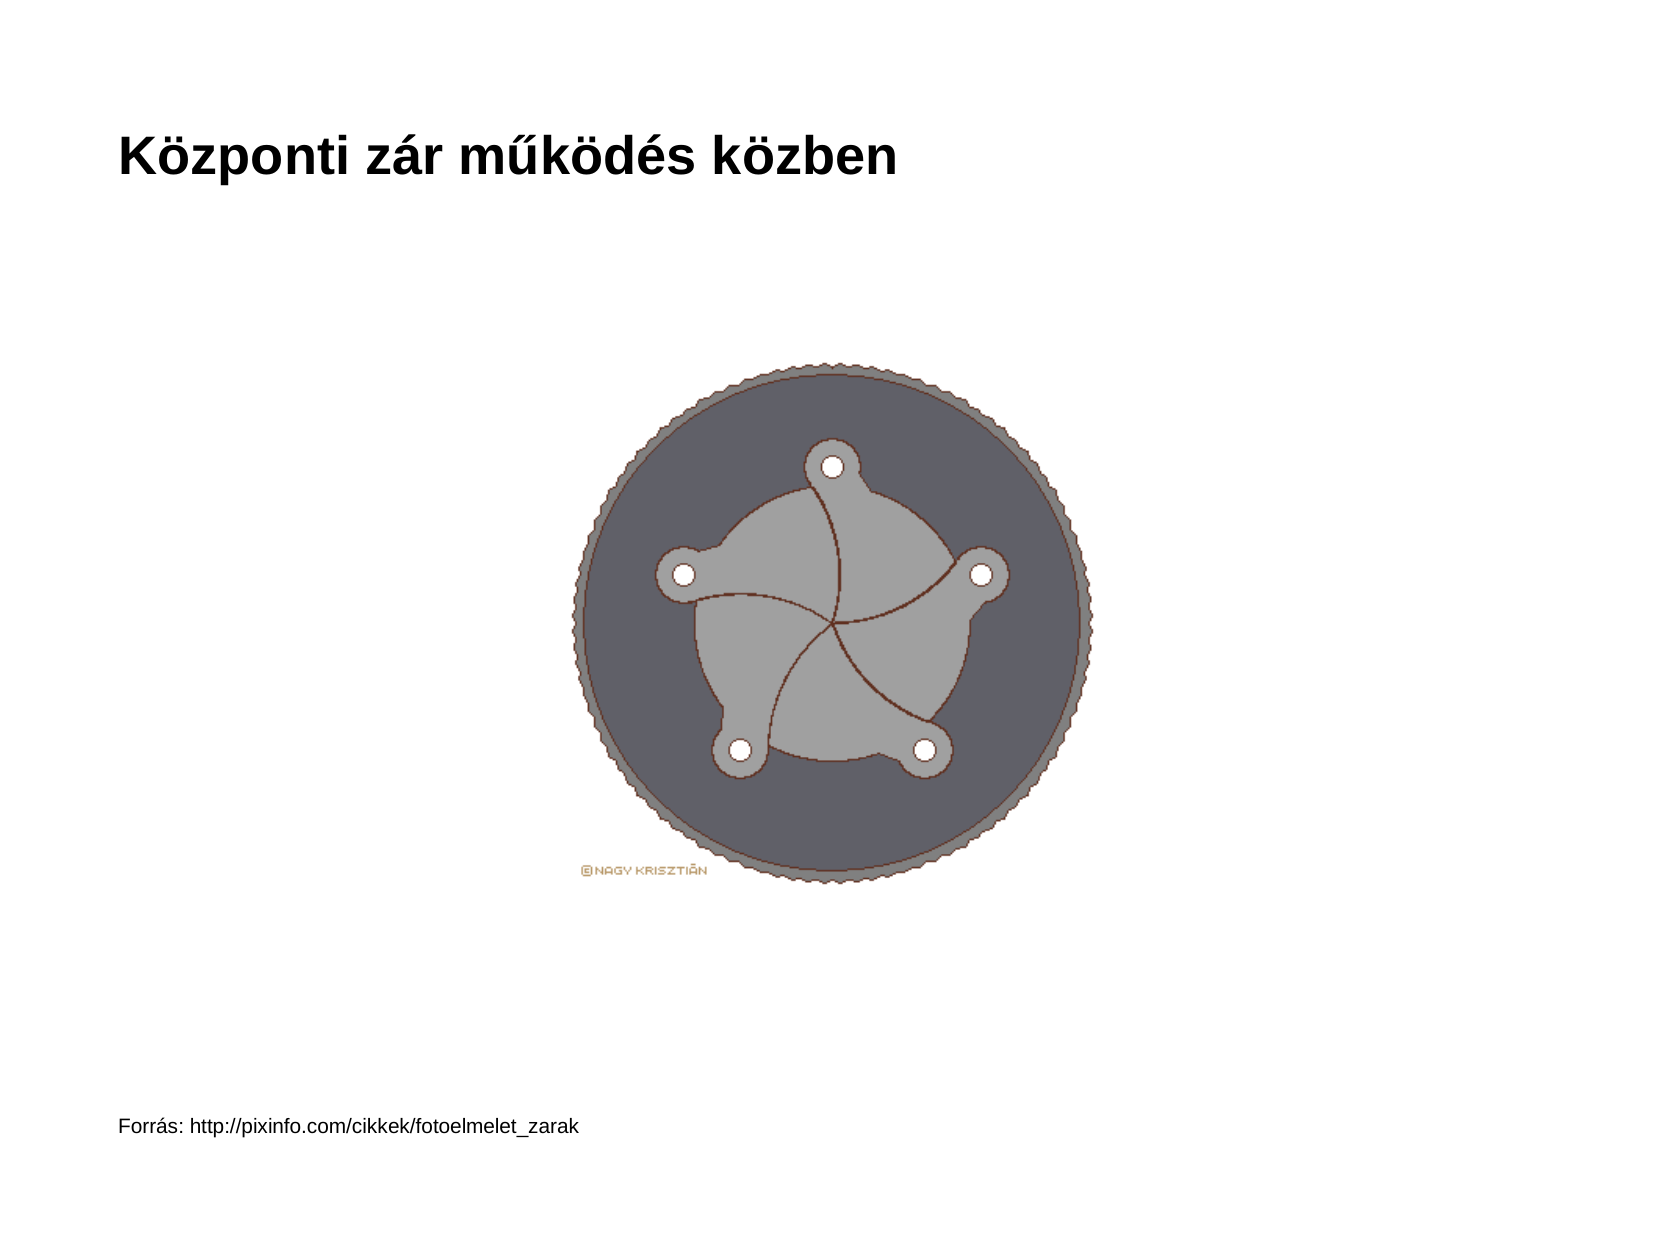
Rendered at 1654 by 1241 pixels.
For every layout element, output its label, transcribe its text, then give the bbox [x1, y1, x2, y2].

text_box Forrás: http://pixinfo.com/cikkek/fotoelmelet_zarak [103, 1107, 597, 1146]
picture [566, 357, 1098, 889]
text_box Központi zár működés közben [103, 118, 916, 195]
